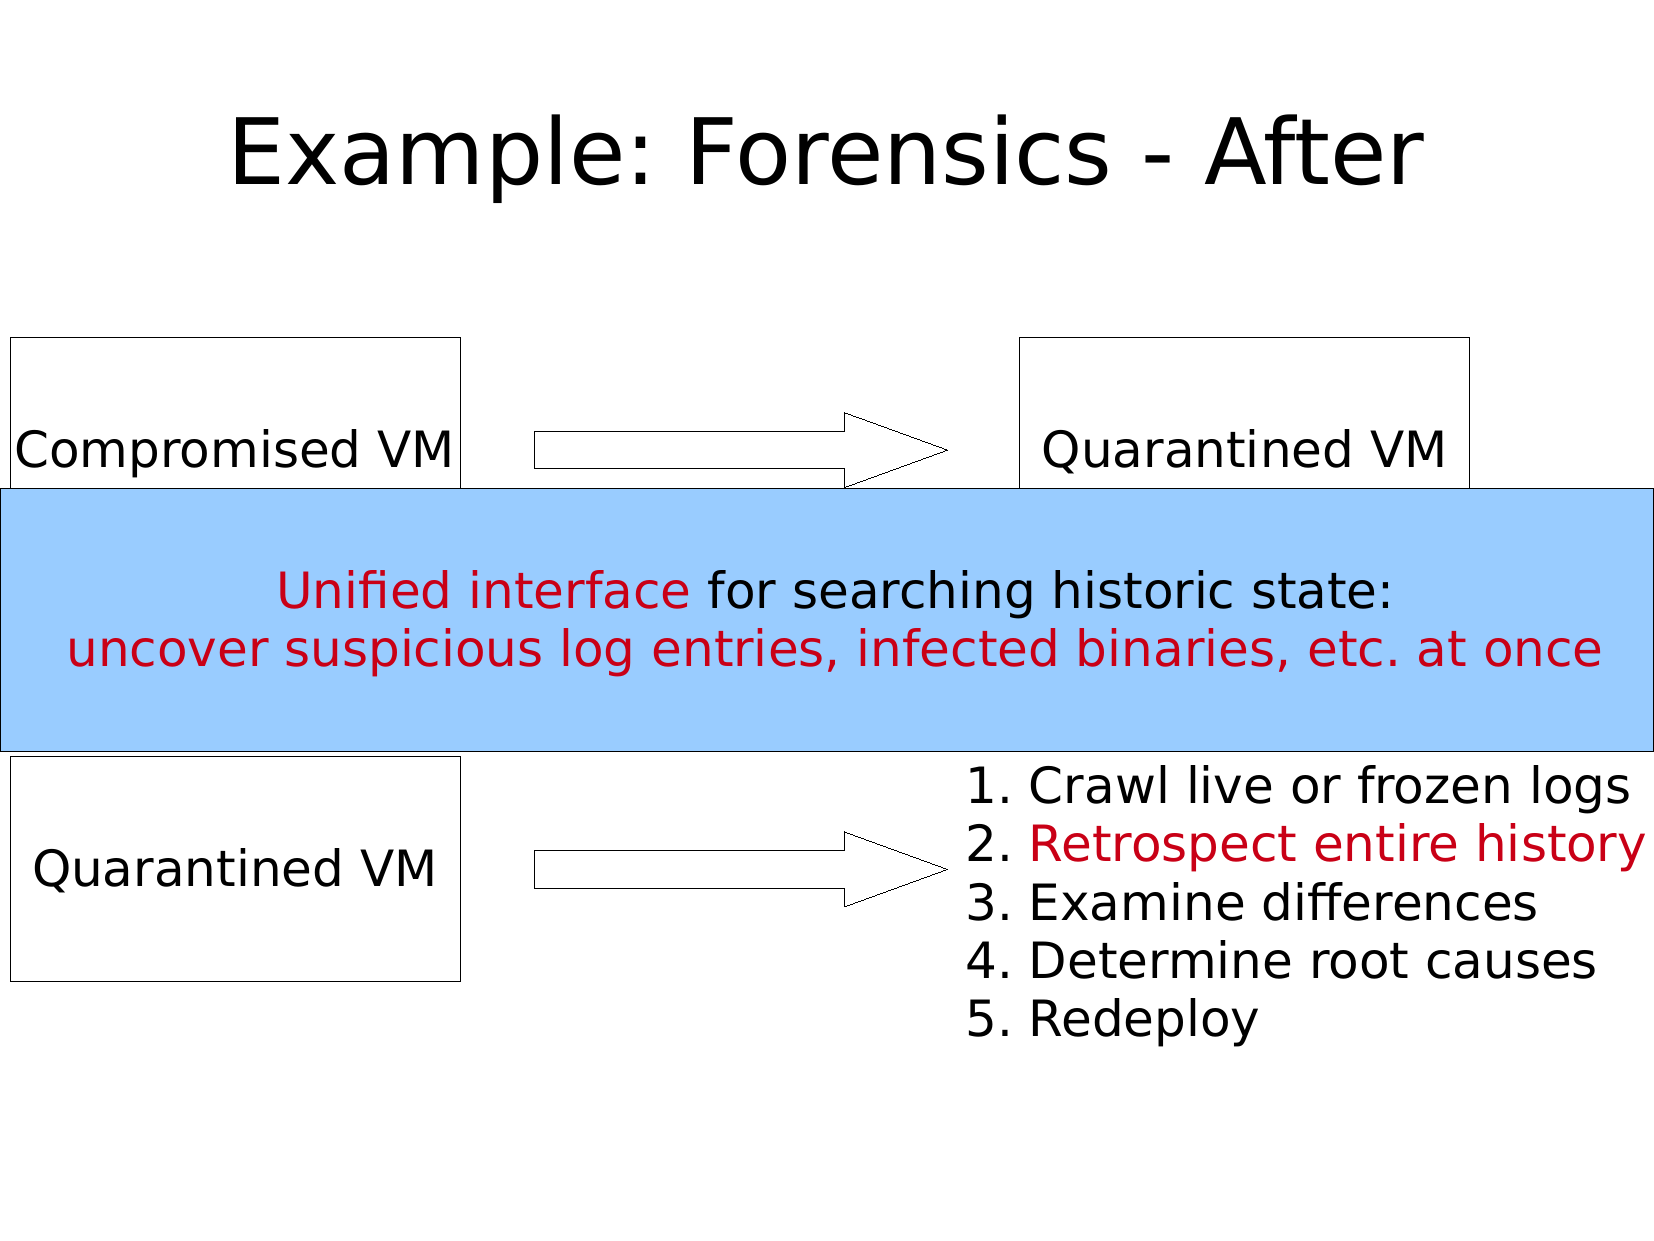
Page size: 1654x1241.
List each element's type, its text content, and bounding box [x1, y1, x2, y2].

text_box Crawl live or frozen logs Retrospect entire history Examine differences Determine root causes Redeploy [950, 752, 1654, 1056]
text_box Quarantined VM [10, 756, 461, 982]
text_box Quarantined VM [1019, 337, 1470, 488]
text_box Compromised VM [10, 337, 461, 488]
text_box Unified interface for searching historic state: uncover suspicious log entries, infected binaries, etc. at once [0, 488, 1654, 752]
text_box [534, 831, 948, 907]
text_box [534, 412, 948, 488]
title Example: Forensics - After [82, 49, 1571, 257]
